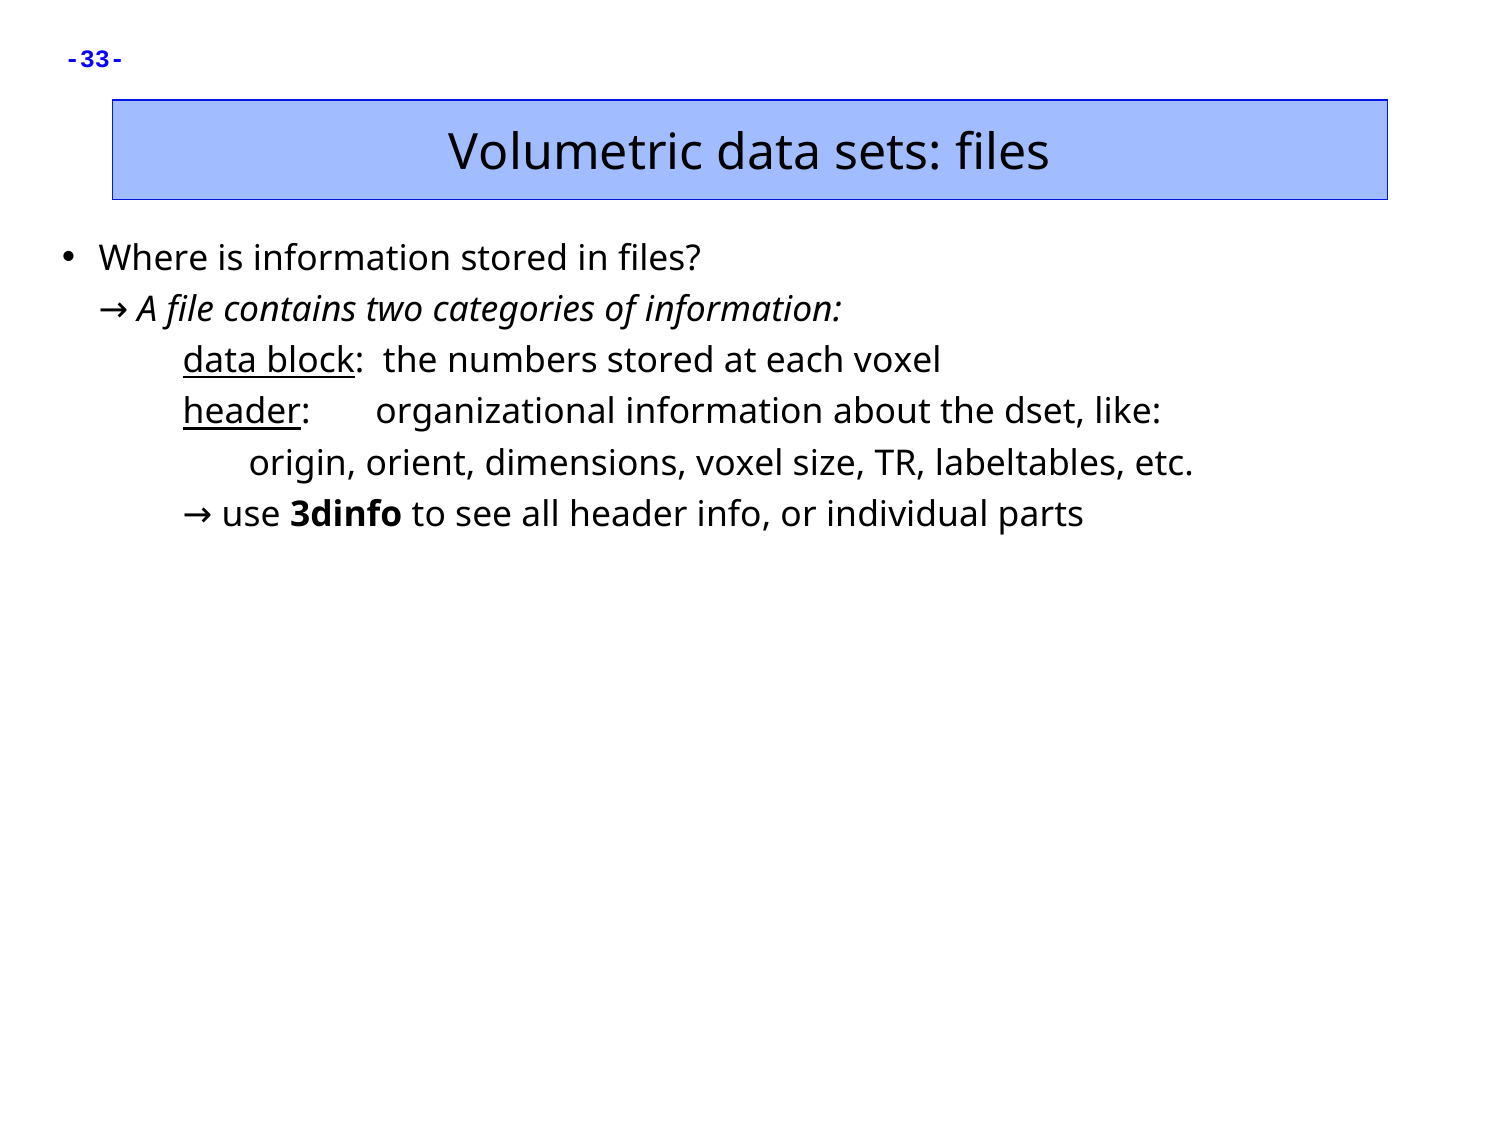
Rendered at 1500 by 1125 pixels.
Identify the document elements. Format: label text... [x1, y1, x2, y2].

text_box Where is information stored in files? → A file contains two categories of information: data block: the numbers stored at each voxel header: organizational information about the dset, like: origin, orient, dimensions, voxel size, TR, labeltables, etc. → use 3dinfo to see all header info, or individual parts [46, 226, 1489, 376]
text_box Volumetric data sets: files [112, 99, 1388, 200]
